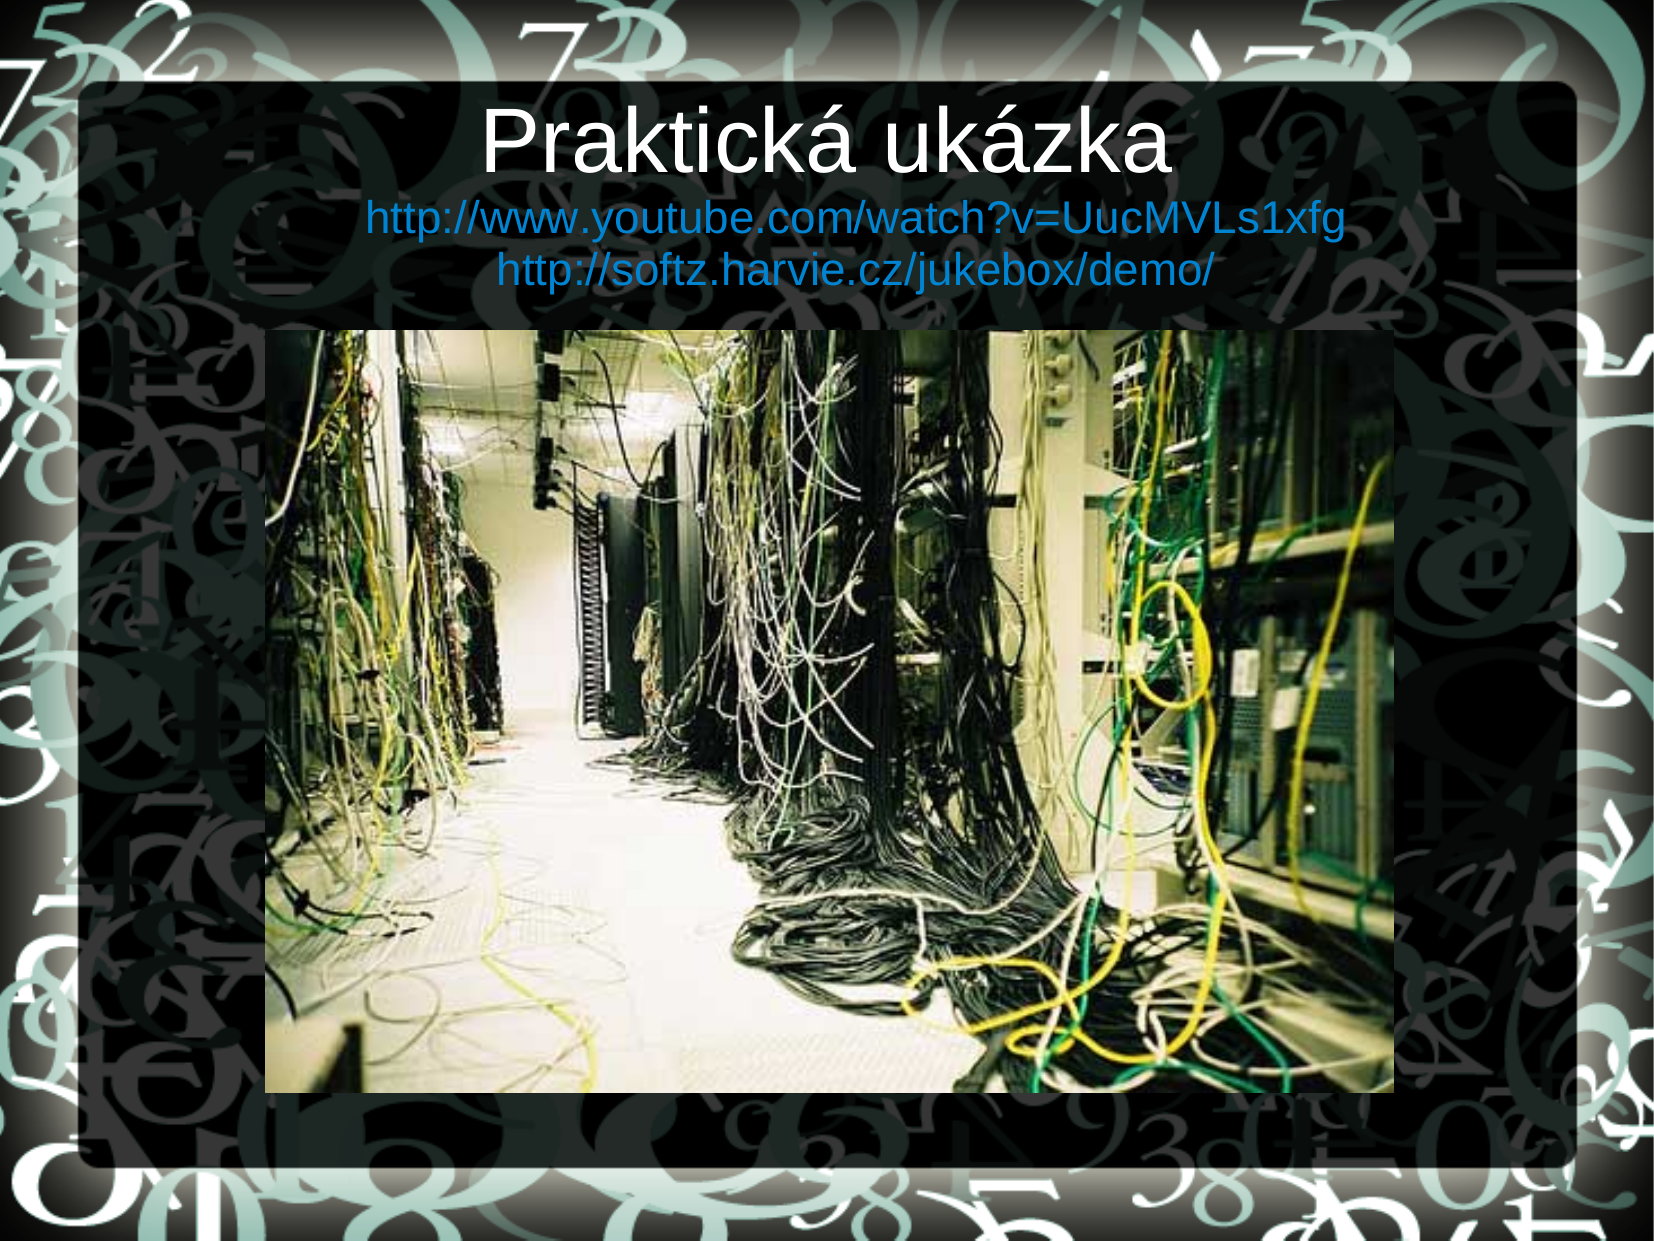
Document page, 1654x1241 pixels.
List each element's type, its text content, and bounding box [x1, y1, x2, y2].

title Praktická ukázka http://www.youtube.com/watch?v=UucMVLs1xfg http://softz.harvie.cz/jukebox/demo/ [82, 88, 1571, 296]
picture [0, 0, 1654, 1241]
